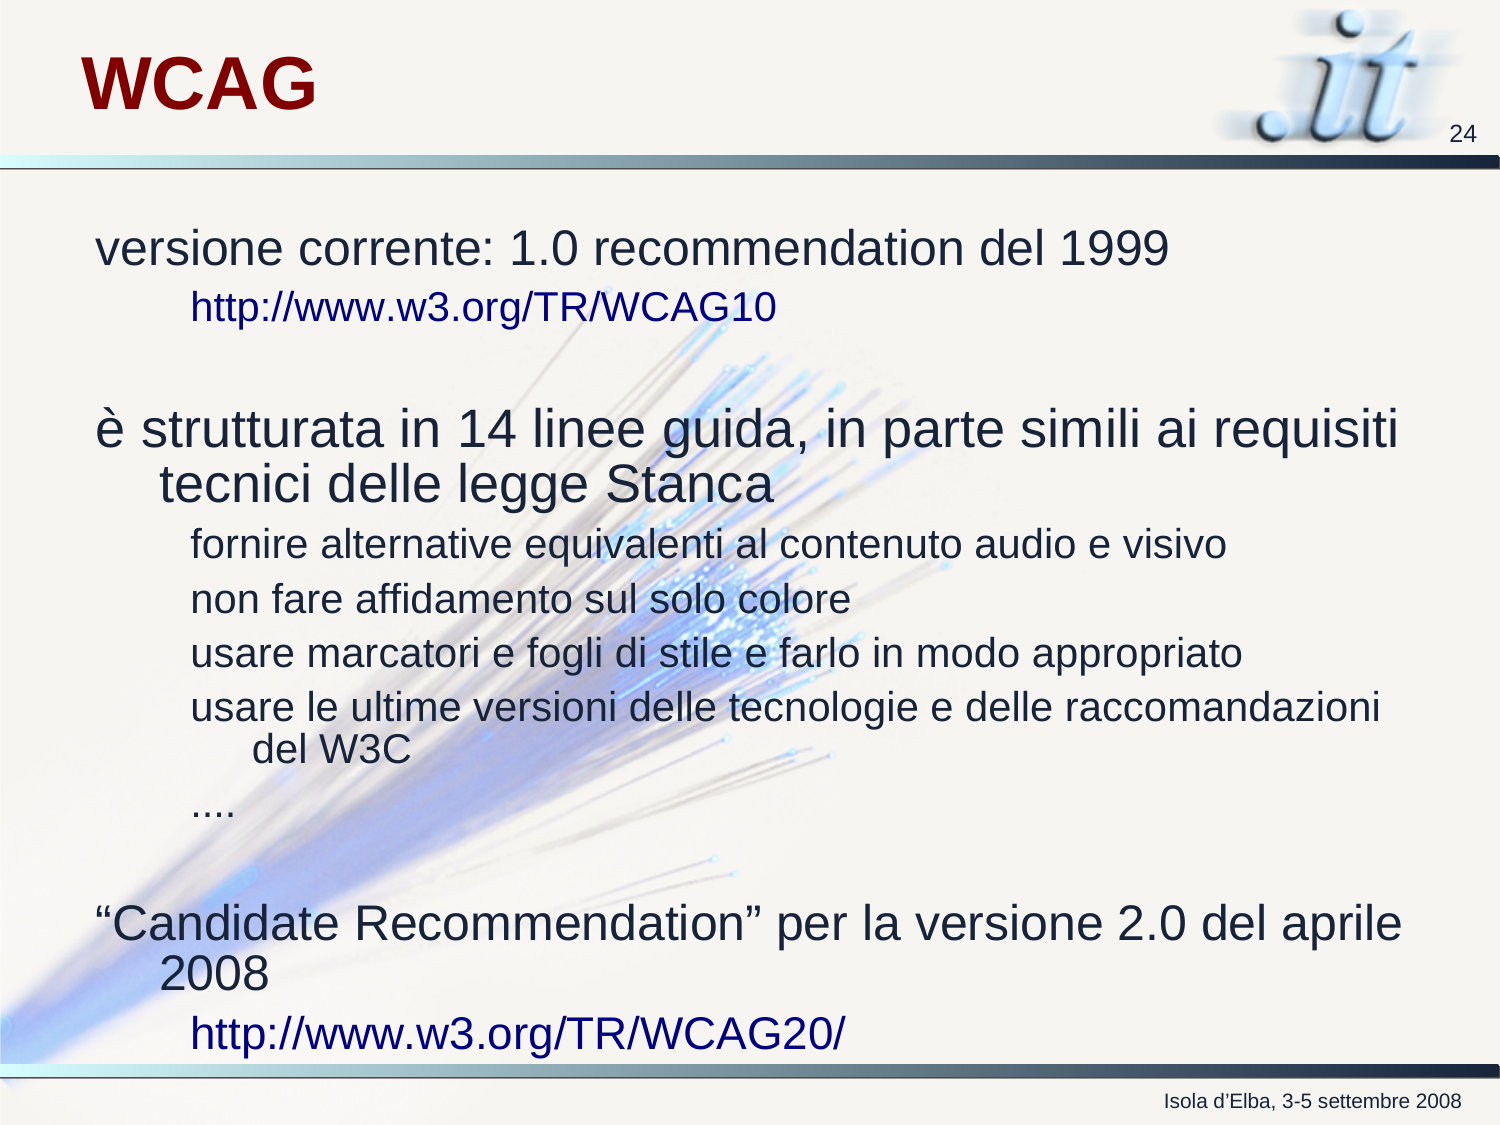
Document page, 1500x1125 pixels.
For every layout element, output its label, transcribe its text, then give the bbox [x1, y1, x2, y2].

list versione corrente: 1.0 recommendation del 1999 http://www.w3.org/TR/WCAG10 è strutturata in 14 linee guida, in parte simili ai requisiti tecnici delle legge Stanca fornire alternative equivalenti al contenuto audio e visivo non fare affidamento sul solo colore usare marcatori e fogli di stile e farlo in modo appropriato usare le ultime versioni delle tecnologie e delle raccomandazioni del W3C .... “Candidate Recommendation” per la versione 2.0 del aprile 2008 http://www.w3.org/TR/WCAG20/ [81, 217, 1425, 1073]
picture [0, 1079, 1500, 1125]
title WCAG [81, 25, 1198, 148]
picture [0, 0, 1500, 157]
picture [0, 170, 1500, 1066]
